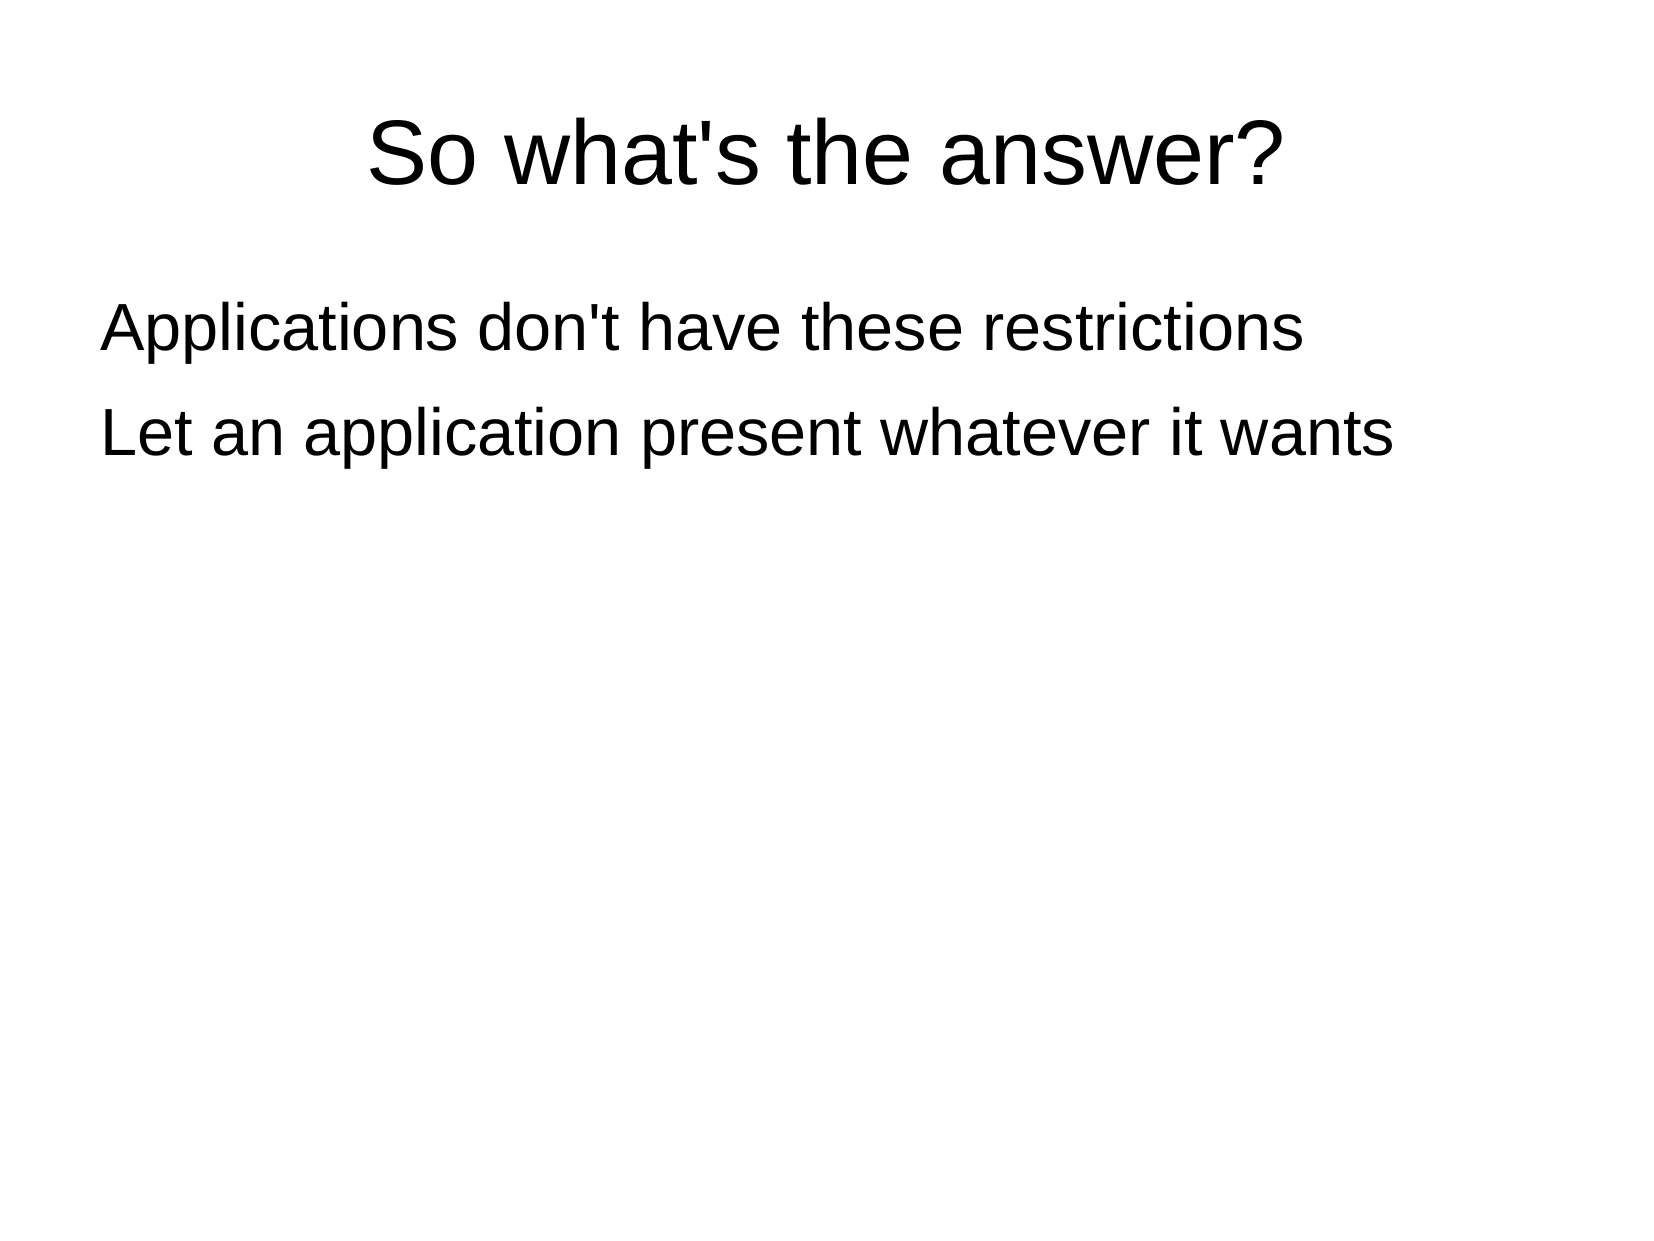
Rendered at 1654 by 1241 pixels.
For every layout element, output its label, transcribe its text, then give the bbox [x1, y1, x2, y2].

title So what's the answer? [82, 56, 1571, 250]
list Applications don't have these restrictions Let an application present whatever it wants [82, 290, 1571, 1094]
